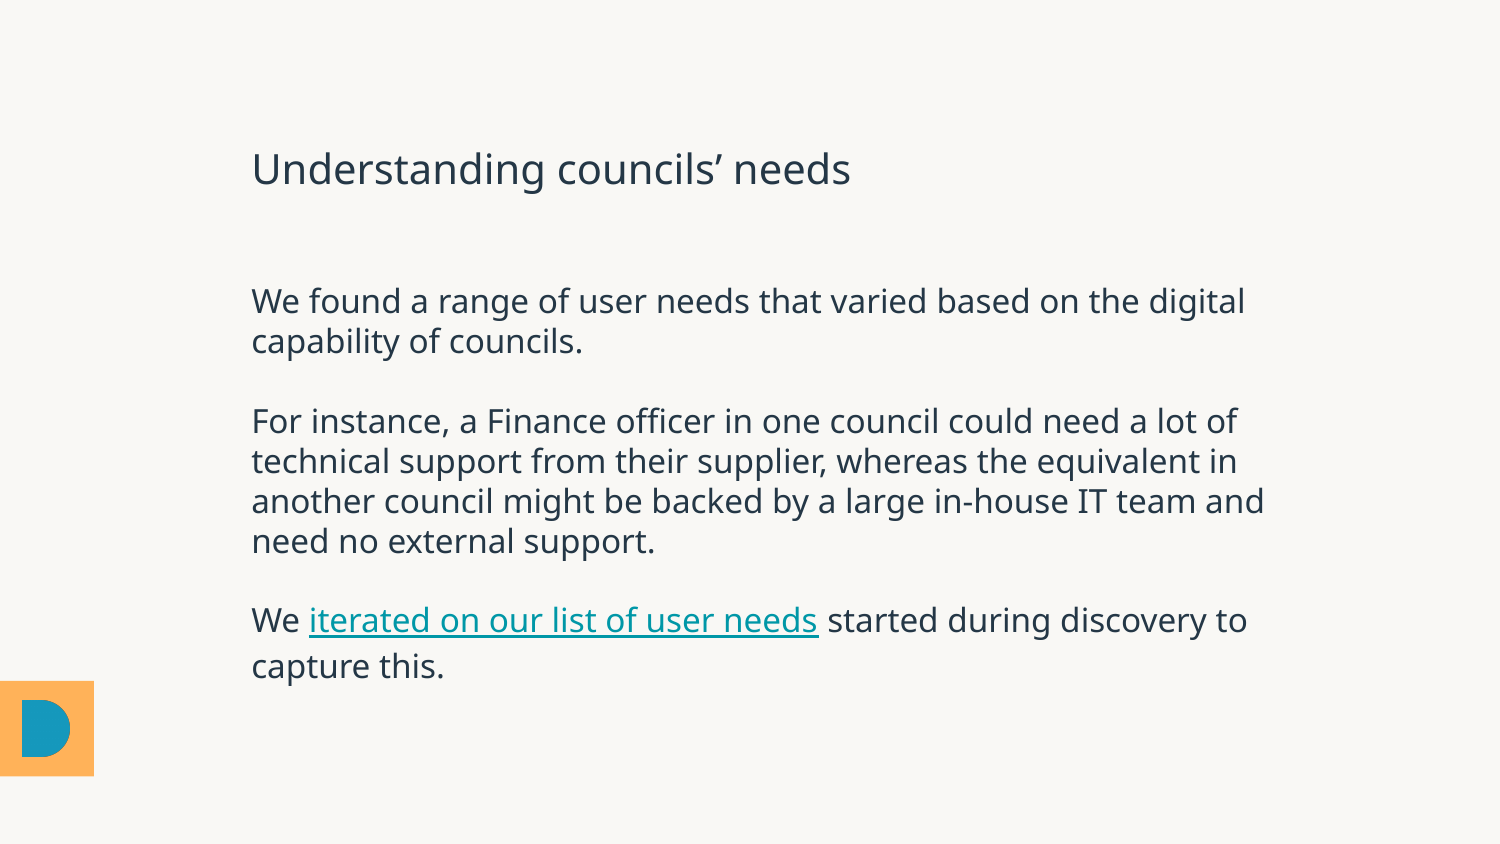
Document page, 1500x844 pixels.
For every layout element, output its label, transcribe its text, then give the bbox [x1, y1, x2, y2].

list We found a range of user needs that varied based on the digital capability of councils. For instance, a Finance officer in one council could need a lot of technical support from their supplier, whereas the equivalent in another council might be backed by a large in-house IT team and need no external support. We iterated on our list of user needs started during discovery to capture this. [236, 265, 1329, 681]
picture [22, 700, 70, 757]
title Understanding councils’ needs [236, 118, 1329, 238]
